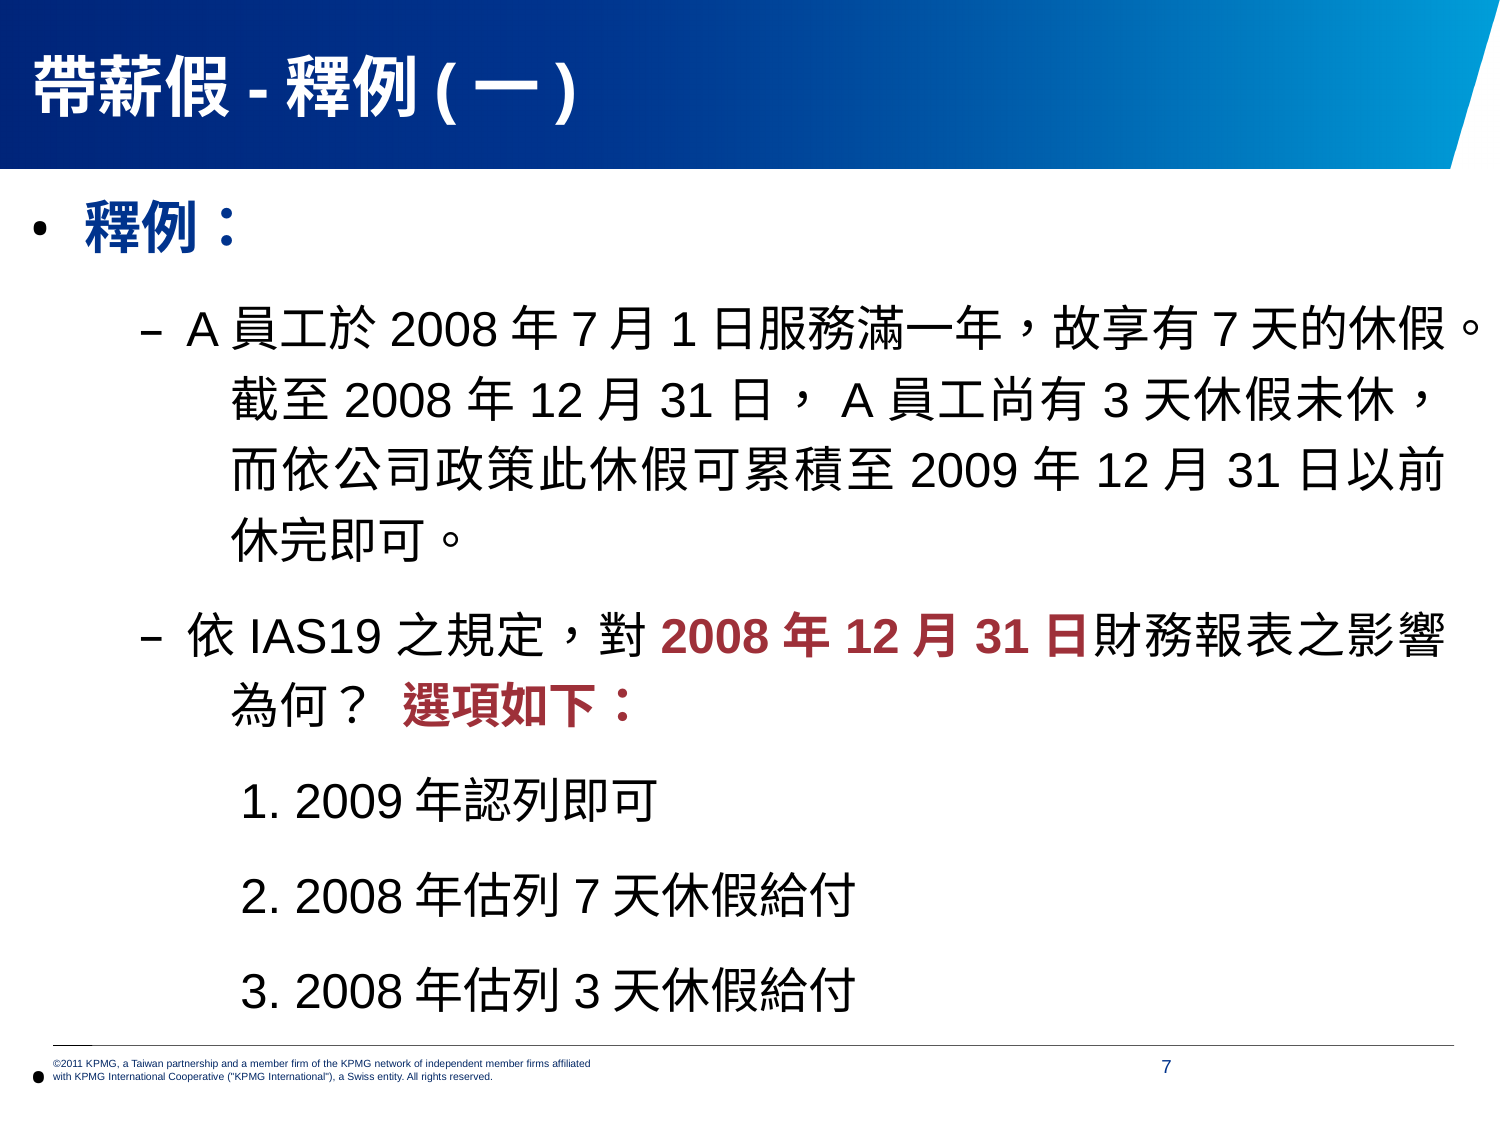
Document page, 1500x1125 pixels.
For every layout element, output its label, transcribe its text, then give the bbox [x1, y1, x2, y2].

list 釋例： A員工於2008年7月1日服務滿一年，故享有7天的休假。截至2008年12月31日，A員工尚有3天休假未休，而依公司政策此休假可累積至2009年12月31日以前休完即可。 依IAS19之規定，對2008年12月31日財務報表之影響為何？ 選項如下： 1. 2009年認列即可 2. 2008年估列7天休假給付 3. 2008年估列3天休假給付 [29, 196, 1447, 1024]
text_box [1146, 1047, 1418, 1094]
title 帶薪假-釋例(一) [31, 0, 1400, 175]
